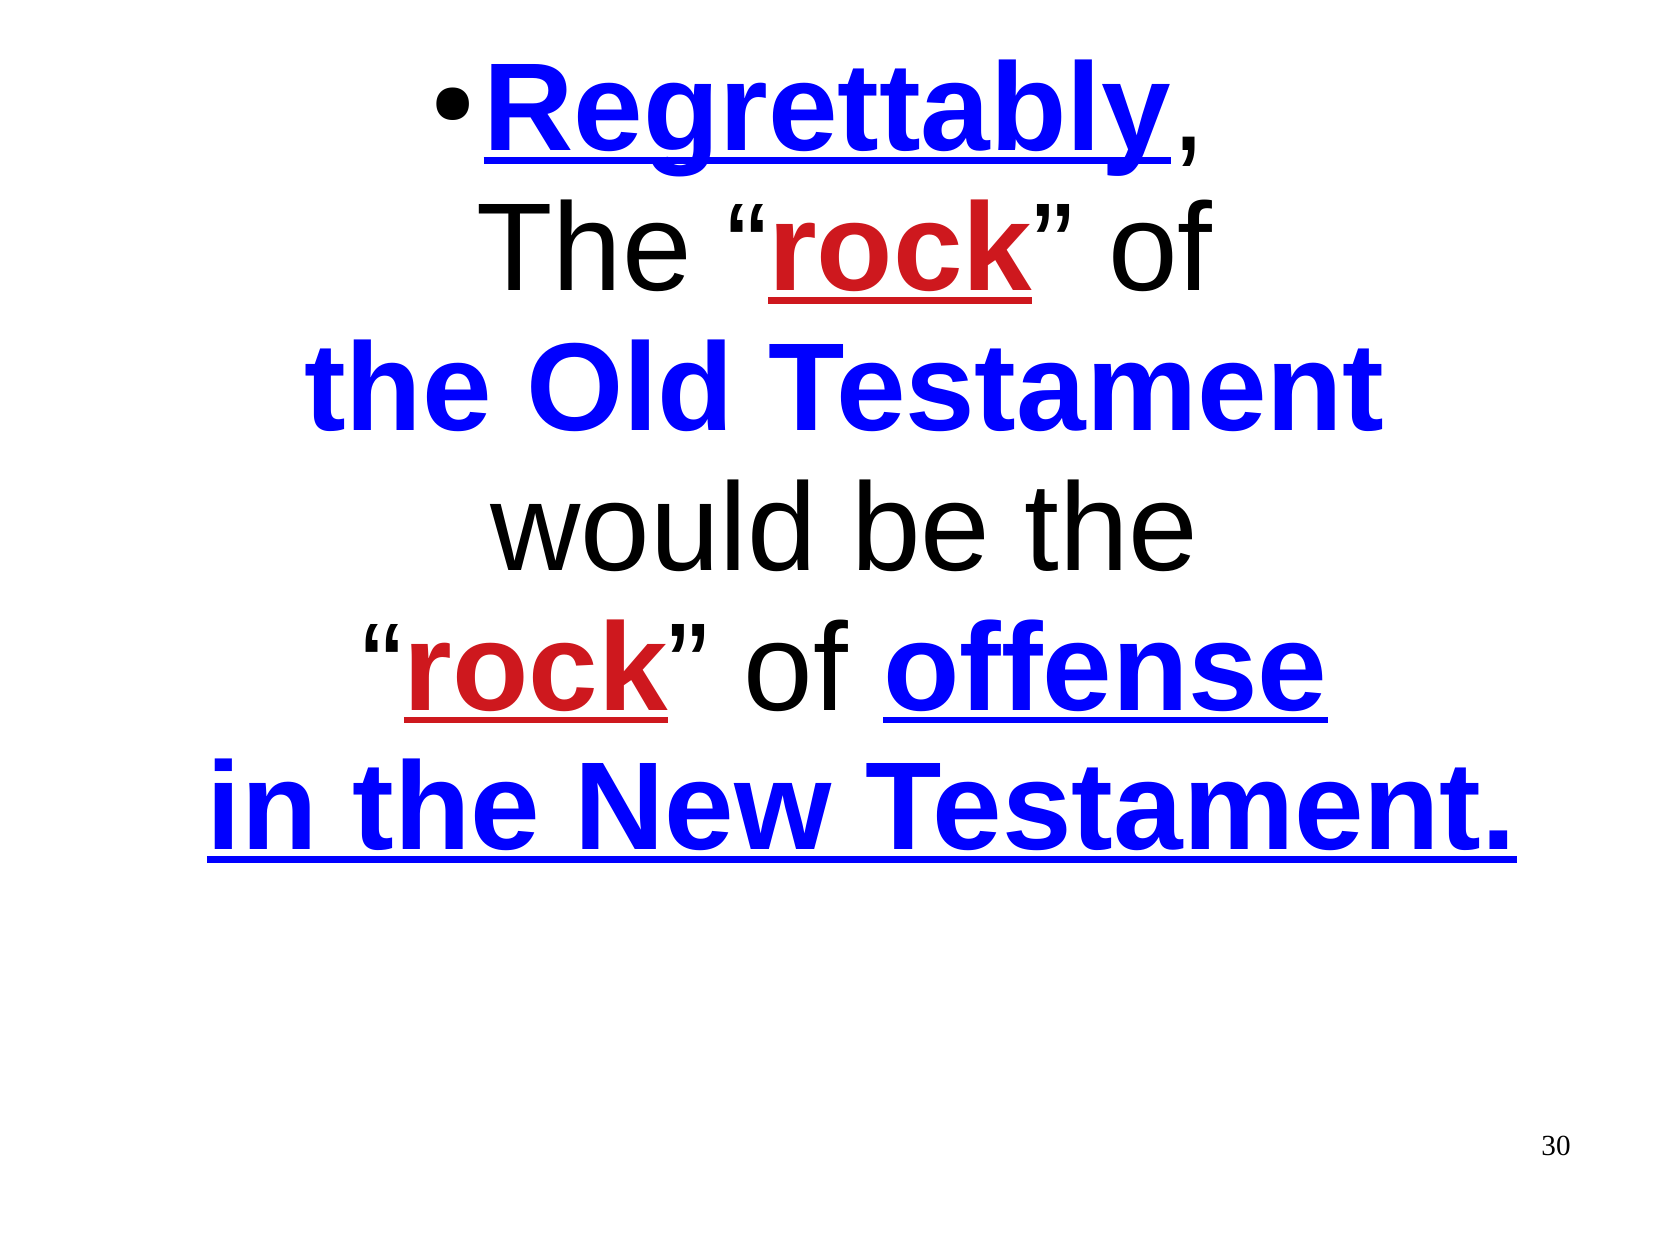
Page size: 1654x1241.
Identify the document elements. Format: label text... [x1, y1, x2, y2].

list Regrettably, The “rock” of the Old Testament would be the “rock” of offense in the New Testament. [82, 37, 1571, 1109]
